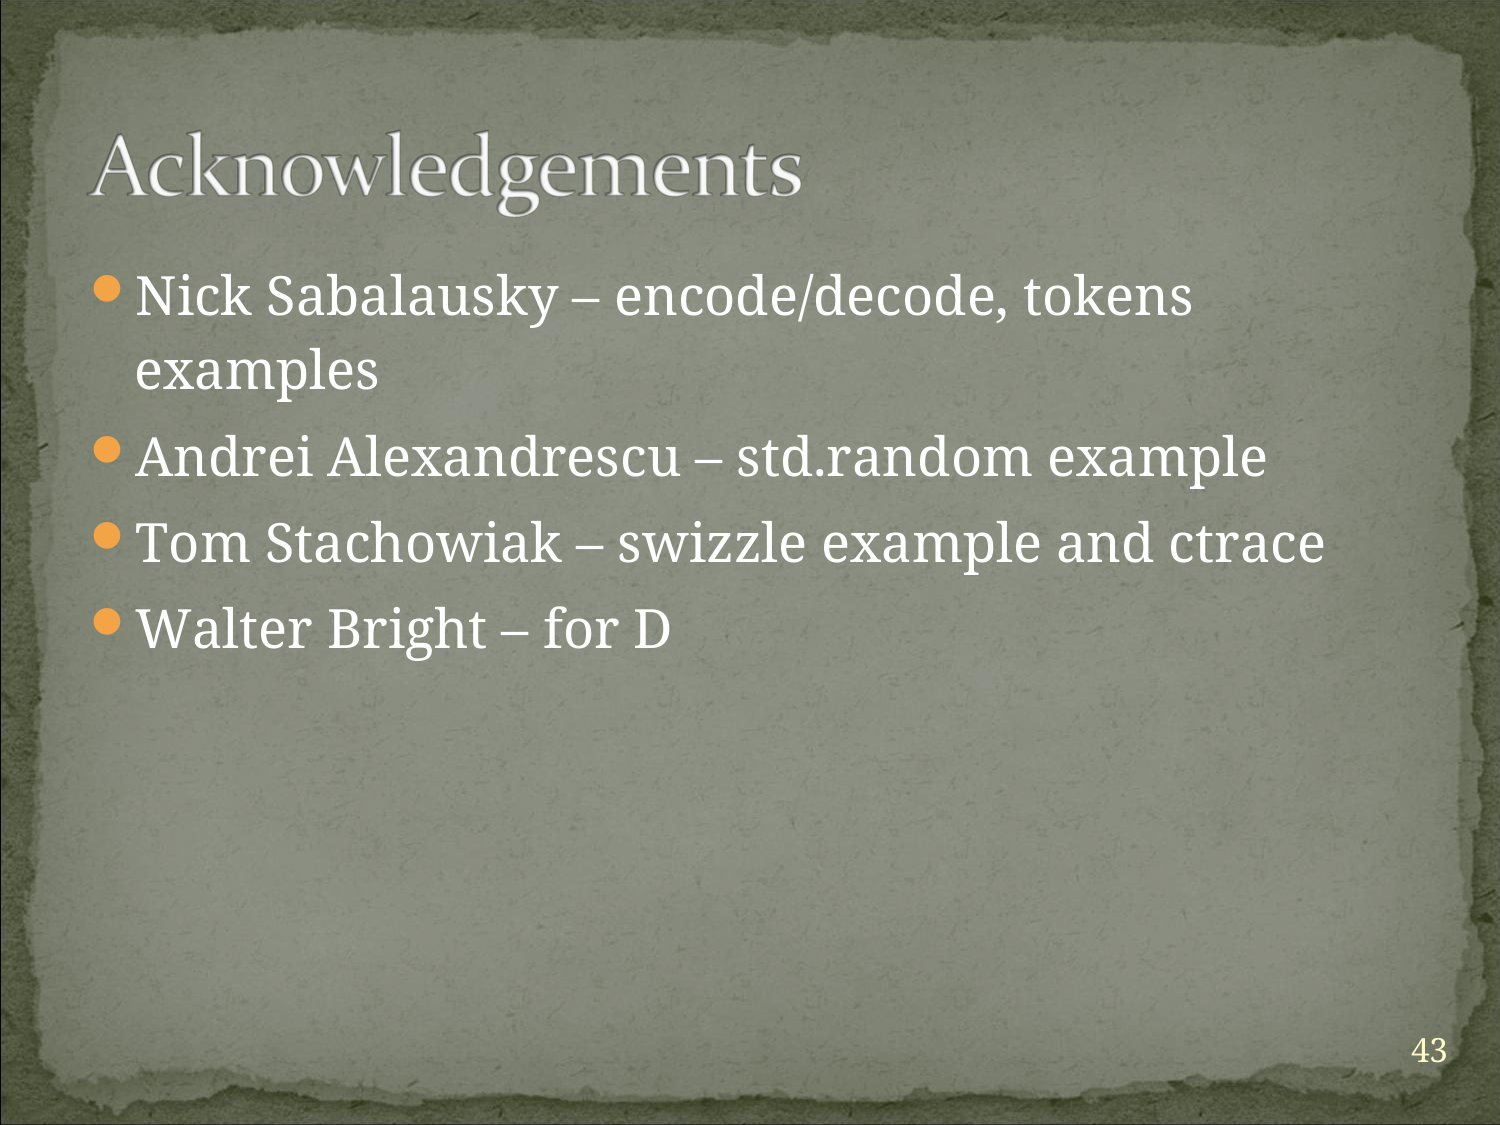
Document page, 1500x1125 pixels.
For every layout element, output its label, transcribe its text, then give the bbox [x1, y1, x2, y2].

picture [0, 0, 1500, 1125]
text_box [35, 23, 1427, 227]
list Nick Sabalausky – encode/decode, tokens examples Andrei Alexandrescu – std.random example Tom Stachowiak – swizzle example and ctrace Walter Bright – for D [75, 249, 1426, 1001]
text_box 36 [1379, 1014, 1480, 1090]
